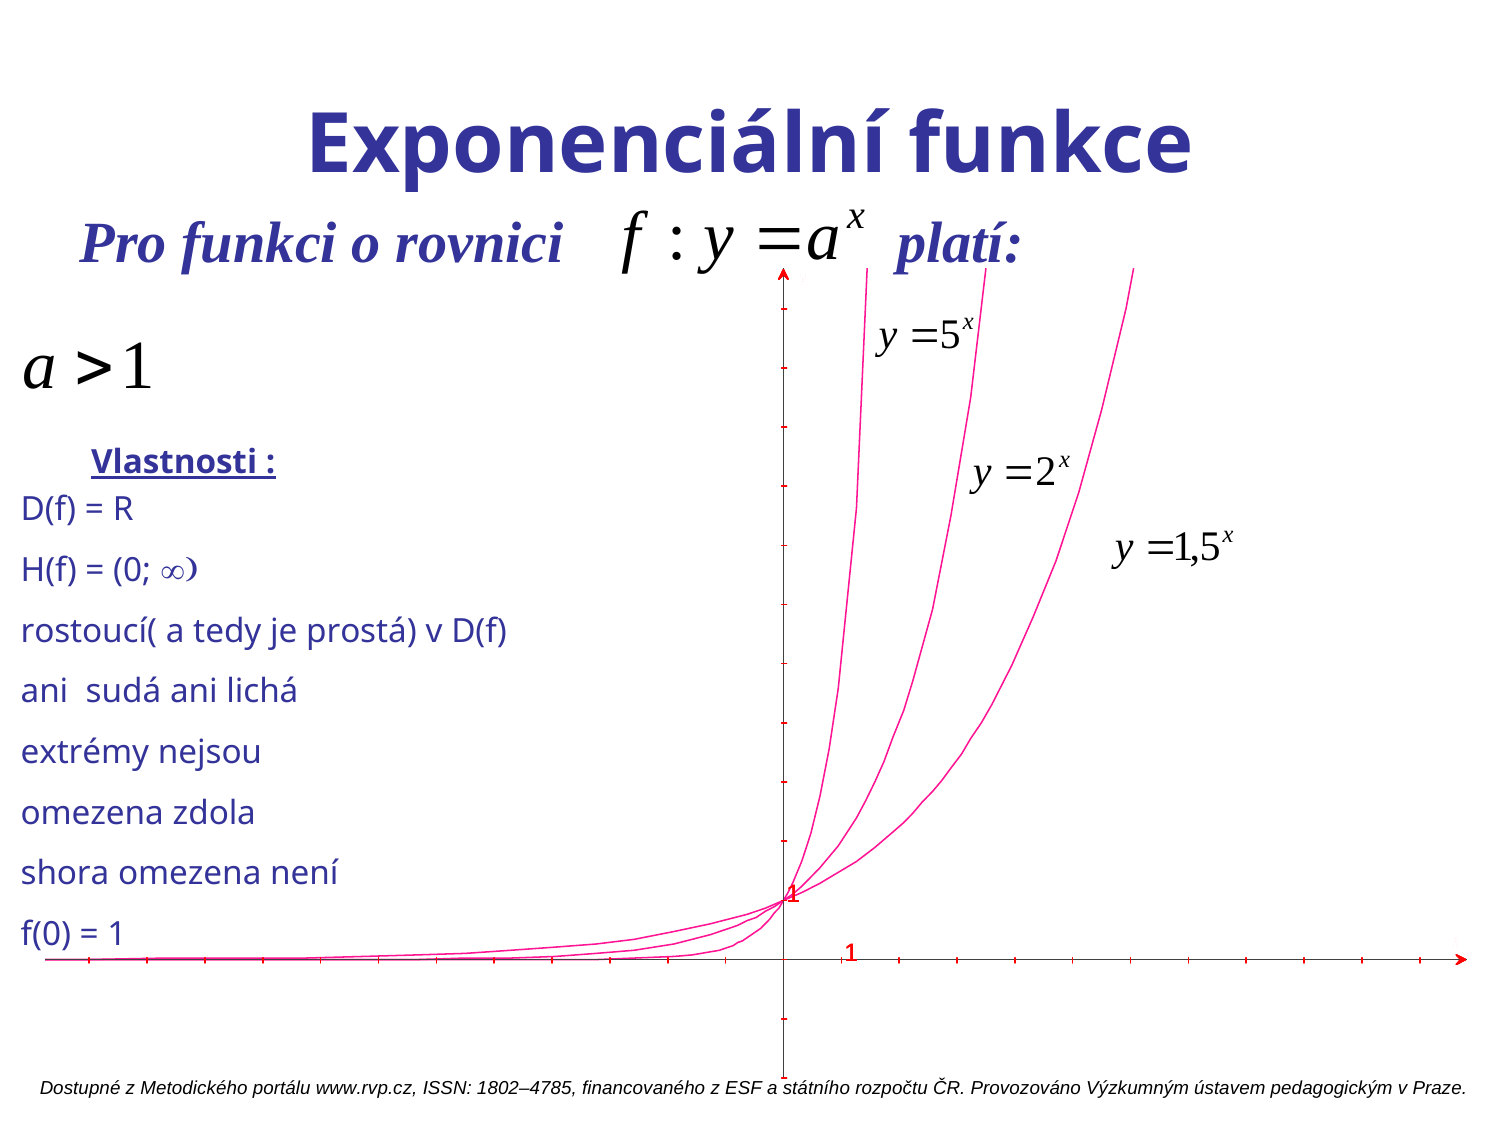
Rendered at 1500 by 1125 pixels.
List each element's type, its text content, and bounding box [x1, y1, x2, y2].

chart [12, 325, 45, 407]
chart [598, 184, 880, 268]
text_box Exponenciální funkce [75, 45, 1426, 196]
text_box D(f) = R H(f) = (0;  rostoucí( a tedy je prostá) v D(f) ani sudá ani lichá extrémy nejsou omezena zdola shora omezena není f(0) = 1 [5, 479, 45, 961]
text_box Pro funkci o rovnici platí: [64, 196, 598, 268]
picture [45, 268, 1500, 1083]
text_box Dostupné z Metodického portálu www.rvp.cz, ISSN: 1802–4785, financovaného z ESF a státního rozpočtu ČR. Provozováno Výzkumným ústavem pedagogickým v Praze. [24, 1068, 1481, 1107]
text_box Pro funkci o rovnici platí: [880, 196, 1483, 268]
